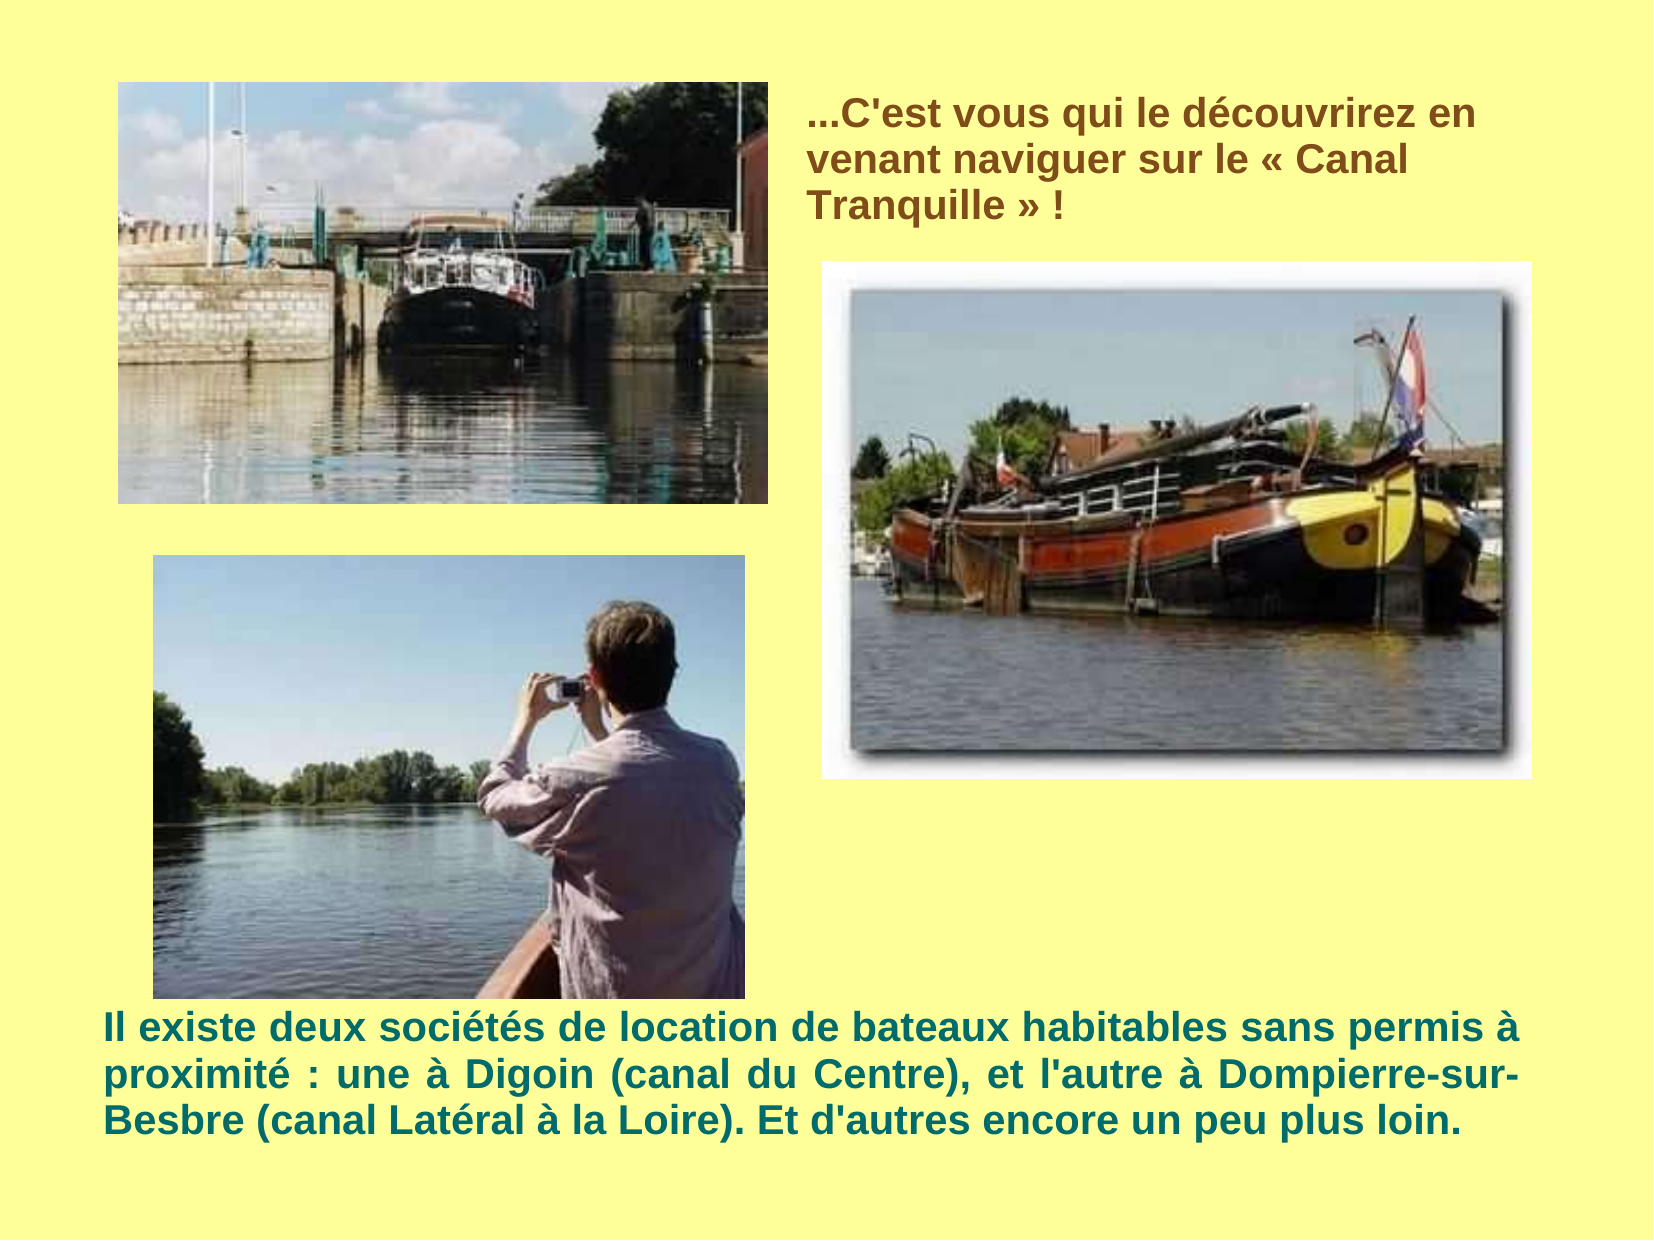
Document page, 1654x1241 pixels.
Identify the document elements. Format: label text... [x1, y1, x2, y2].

picture [153, 555, 745, 999]
text_box ...C'est vous qui le découvrirez en venant naviguer sur le « Canal Tranquille » ! [791, 82, 1560, 237]
picture [118, 82, 768, 504]
picture [822, 261, 1532, 779]
text_box Il existe deux sociétés de location de bateaux habitables sans permis à proximité : une à Digoin (canal du Centre), et l'autre à Dompierre-sur-Besbre (canal Latéral à la Loire). Et d'autres encore un peu plus loin. [88, 997, 1536, 1152]
